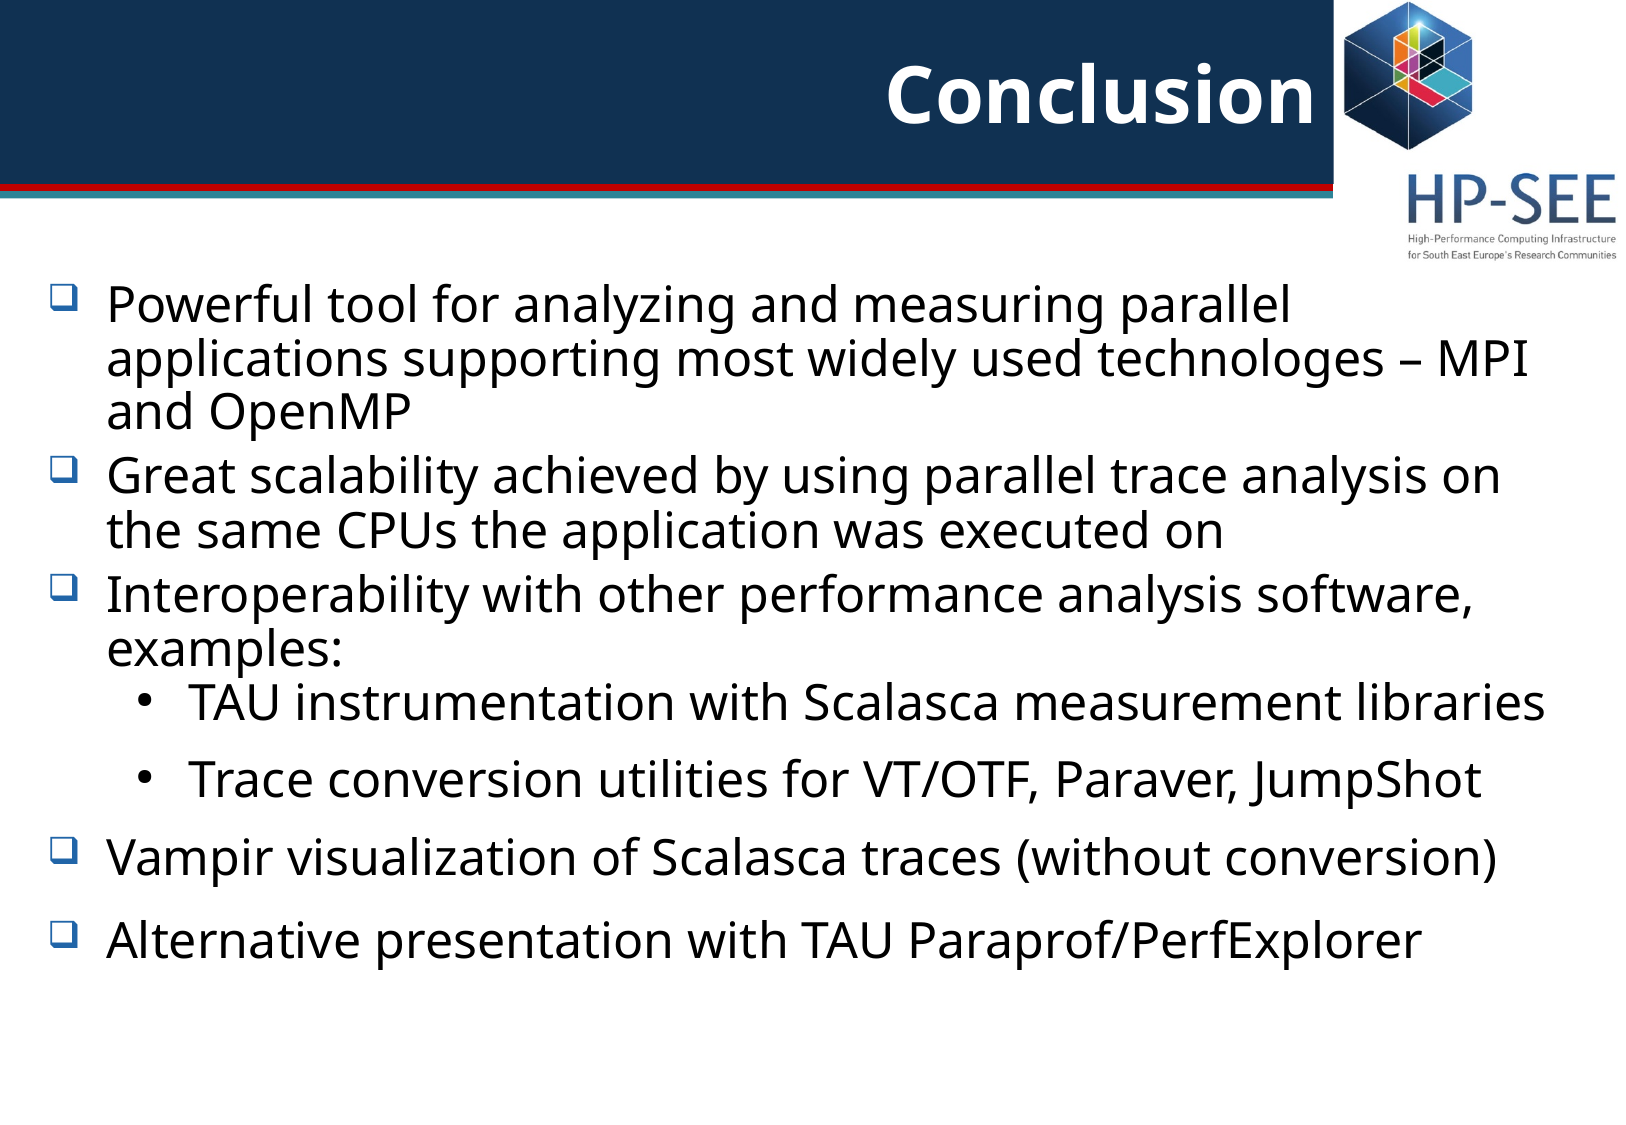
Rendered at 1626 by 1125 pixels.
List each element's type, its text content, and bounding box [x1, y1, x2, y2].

picture [1333, 0, 1625, 263]
list Powerful tool for analyzing and measuring parallel applications supporting most widely used technologes – MPI and OpenMP Great scalability achieved by using parallel trace analysis on the same CPUs the application was executed on Interoperability with other performance analysis software, examples: TAU instrumentation with Scalasca measurement libraries Trace conversion utilities for VT/OTF, Paraver, JumpShot Vampir visualization of Scalasca traces (without conversion) Alternative presentation with TAU Paraprof/PerfExplorer [31, 271, 1593, 1079]
title Conclusion [0, 0, 1334, 184]
